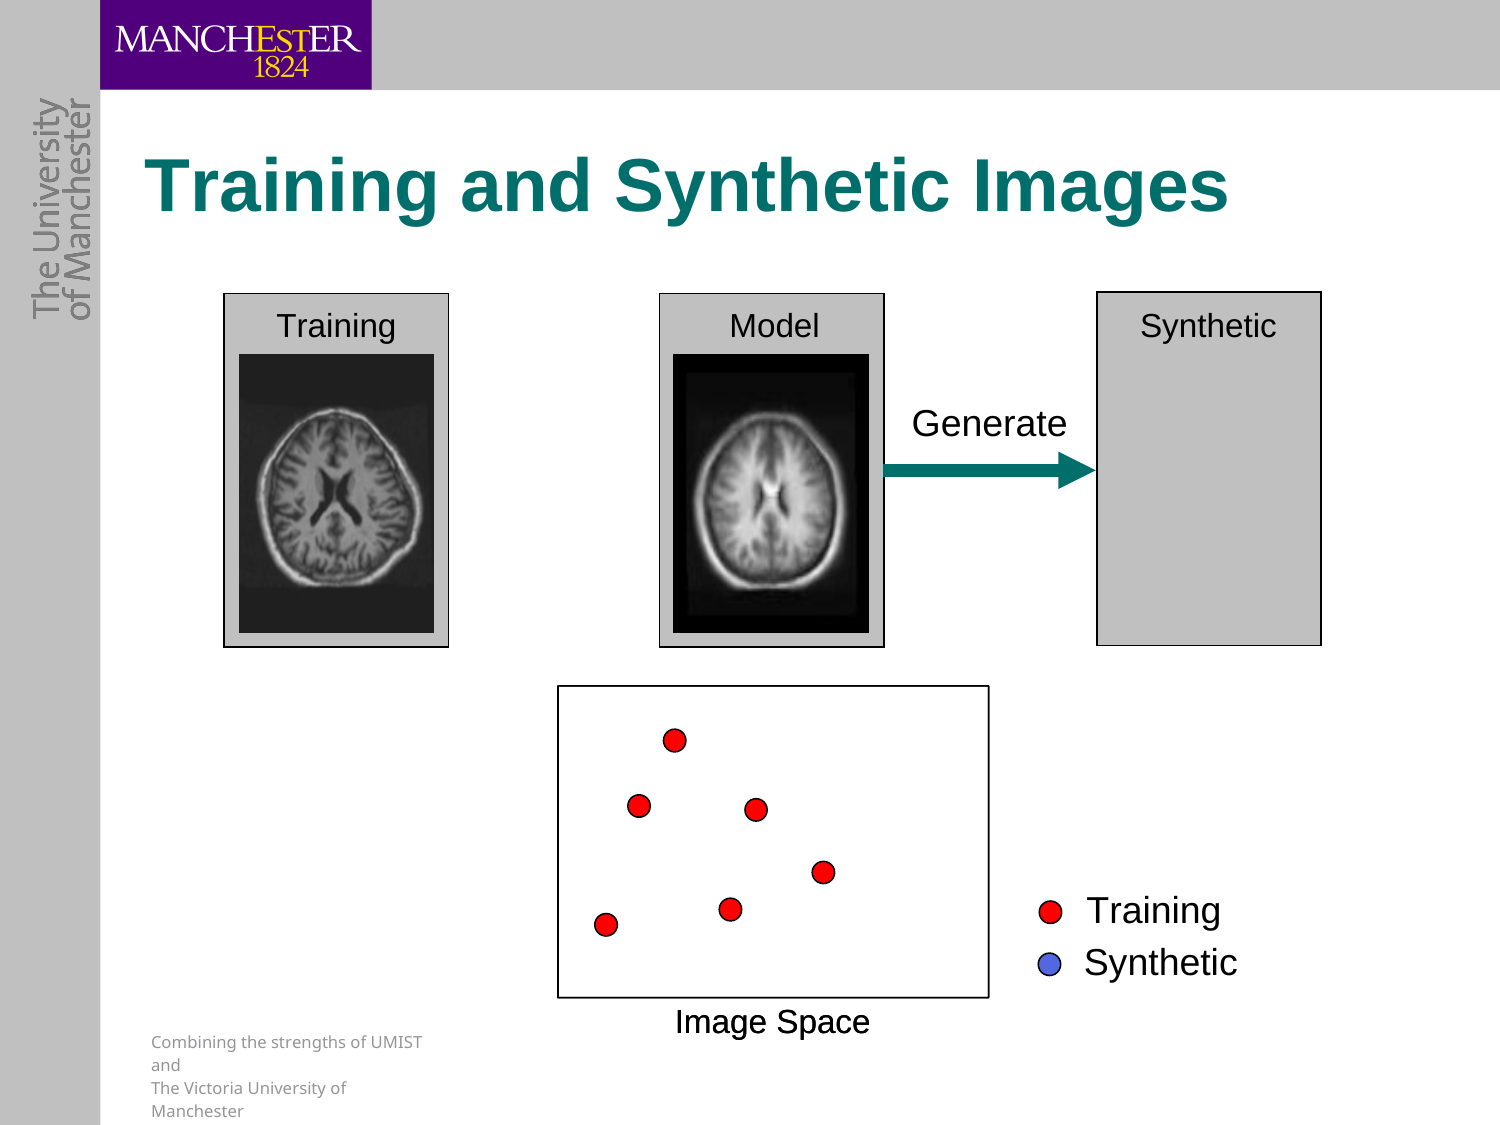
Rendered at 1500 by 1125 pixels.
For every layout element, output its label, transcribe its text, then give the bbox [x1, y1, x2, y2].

text_box Training [1071, 884, 1238, 936]
picture [673, 354, 869, 633]
text_box [594, 913, 618, 937]
picture [0, 0, 372, 320]
text_box [1096, 291, 1322, 646]
text_box Model [714, 299, 835, 353]
title Training and Synthetic Images [129, 120, 1406, 251]
text_box [1039, 901, 1062, 924]
text_box [663, 729, 686, 752]
text_box [719, 898, 742, 921]
text_box [224, 293, 449, 647]
text_box Image Space [660, 995, 887, 1049]
text_box [627, 794, 651, 818]
text_box [744, 798, 768, 822]
text_box [1038, 953, 1061, 976]
text_box Synthetic [1069, 936, 1254, 991]
text_box [659, 293, 884, 647]
text_box [812, 861, 835, 884]
text_box Synthetic [1125, 299, 1293, 353]
text_box Generate [896, 395, 1084, 453]
text_box Training [261, 299, 412, 353]
picture [239, 354, 434, 633]
